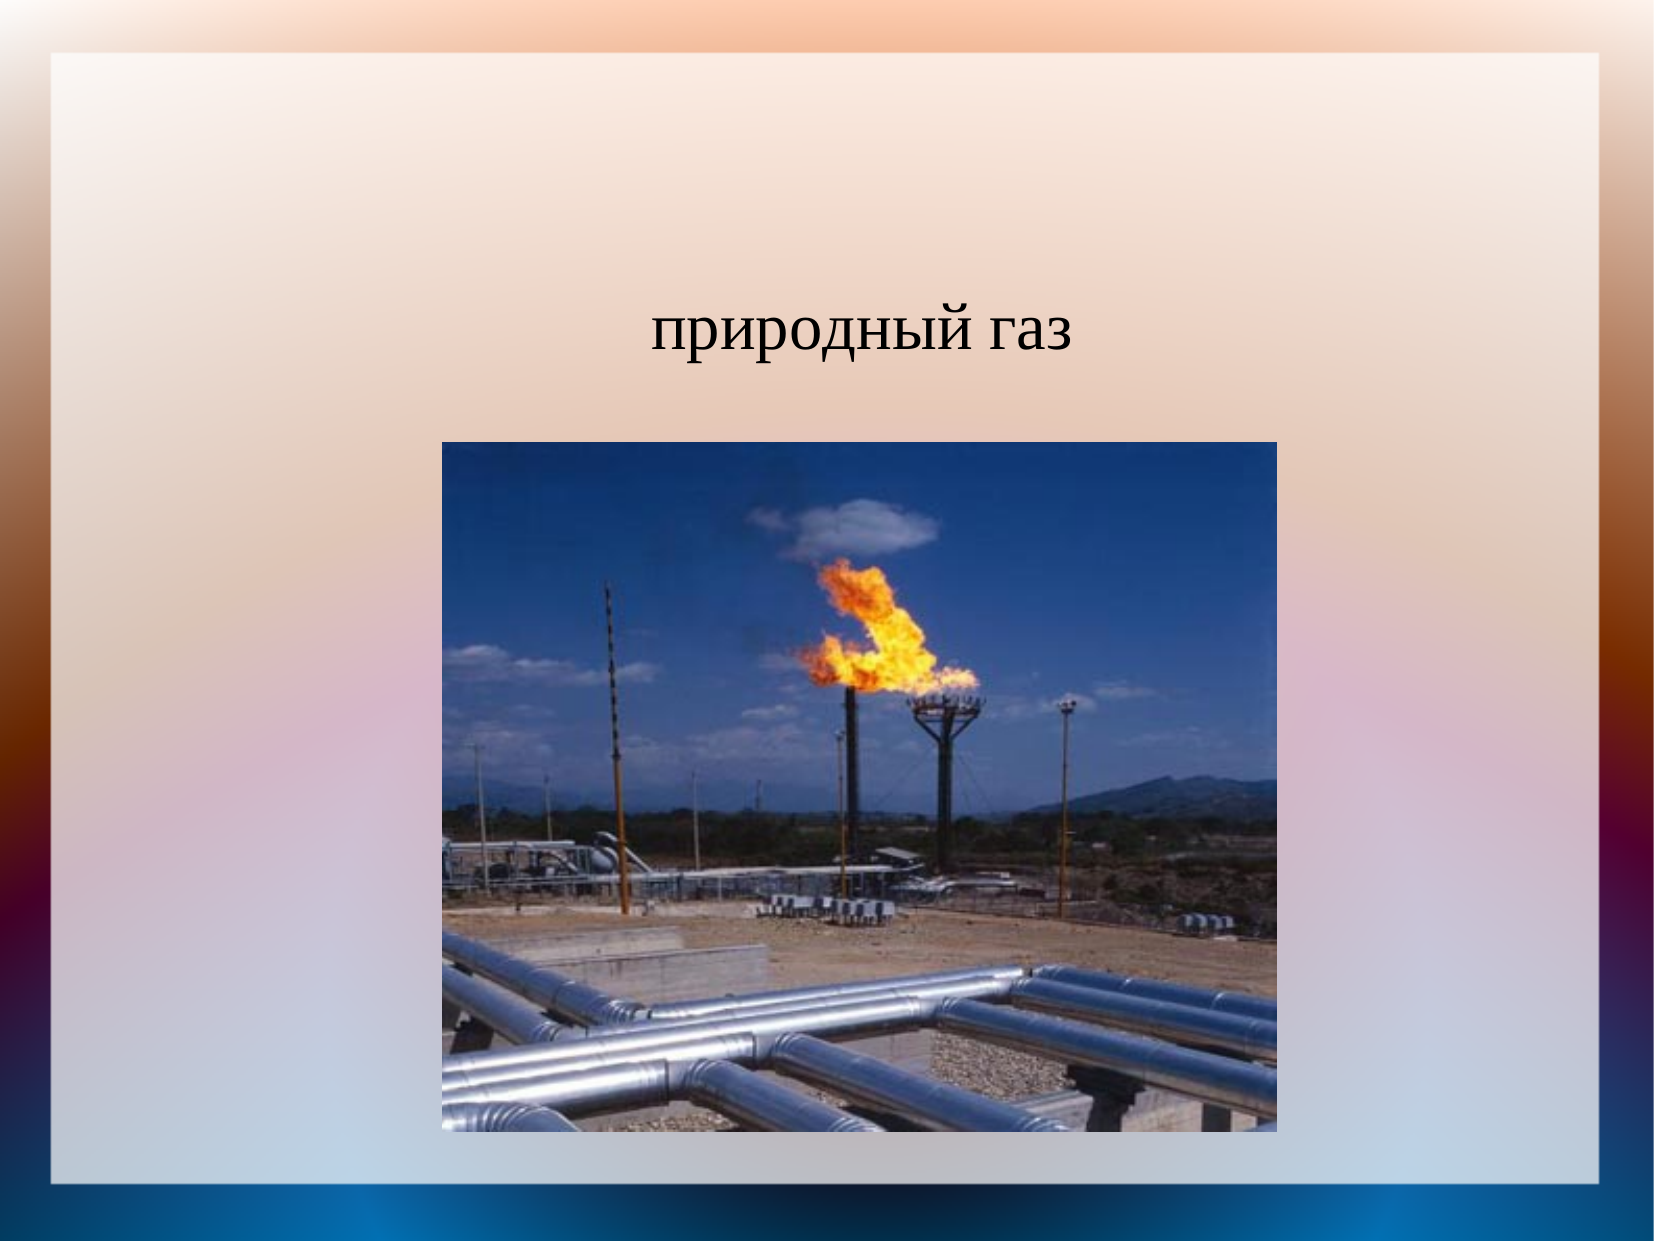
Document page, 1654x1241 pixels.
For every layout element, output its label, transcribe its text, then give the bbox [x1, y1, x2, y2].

picture [0, 0, 1654, 1241]
list природный газ [82, 290, 1571, 1109]
